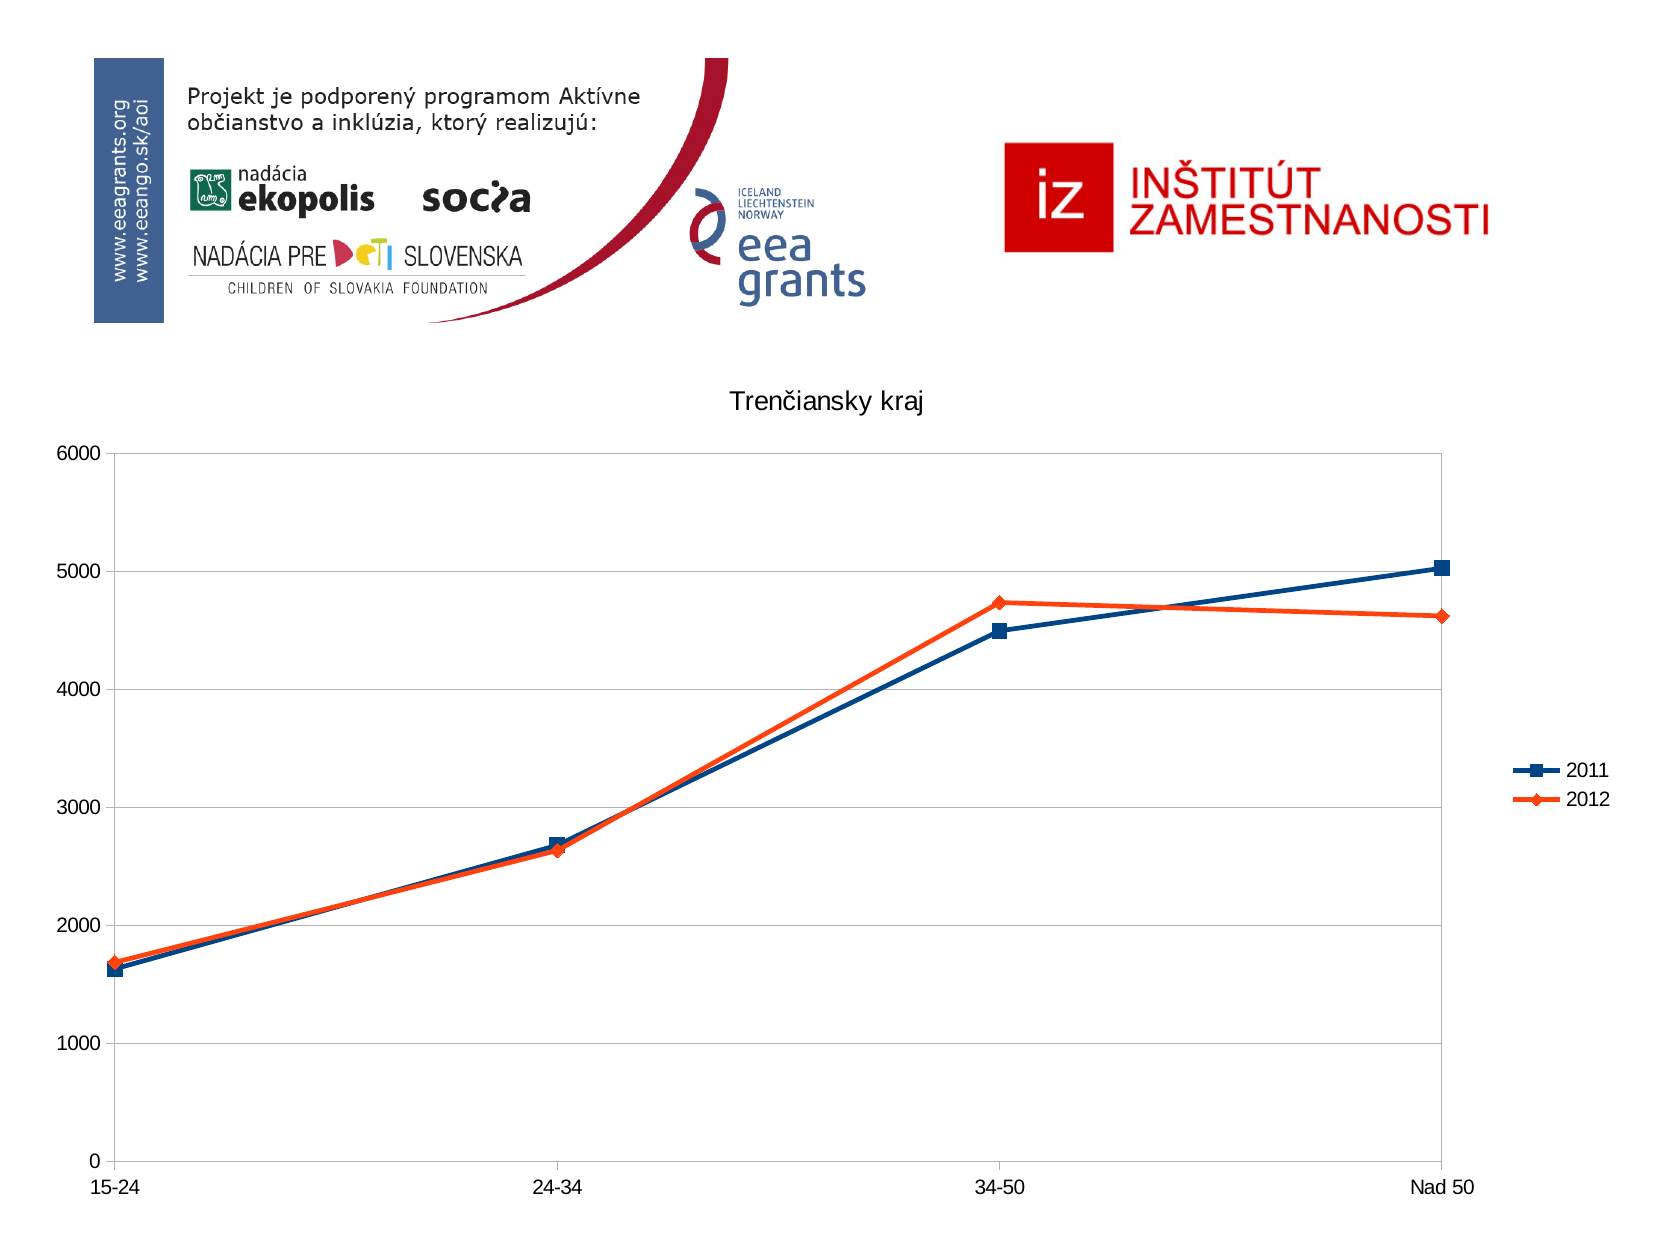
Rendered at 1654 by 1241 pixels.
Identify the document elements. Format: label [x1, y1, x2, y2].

chart [24, 353, 1630, 1217]
picture [944, 47, 1548, 343]
picture [94, 58, 887, 324]
